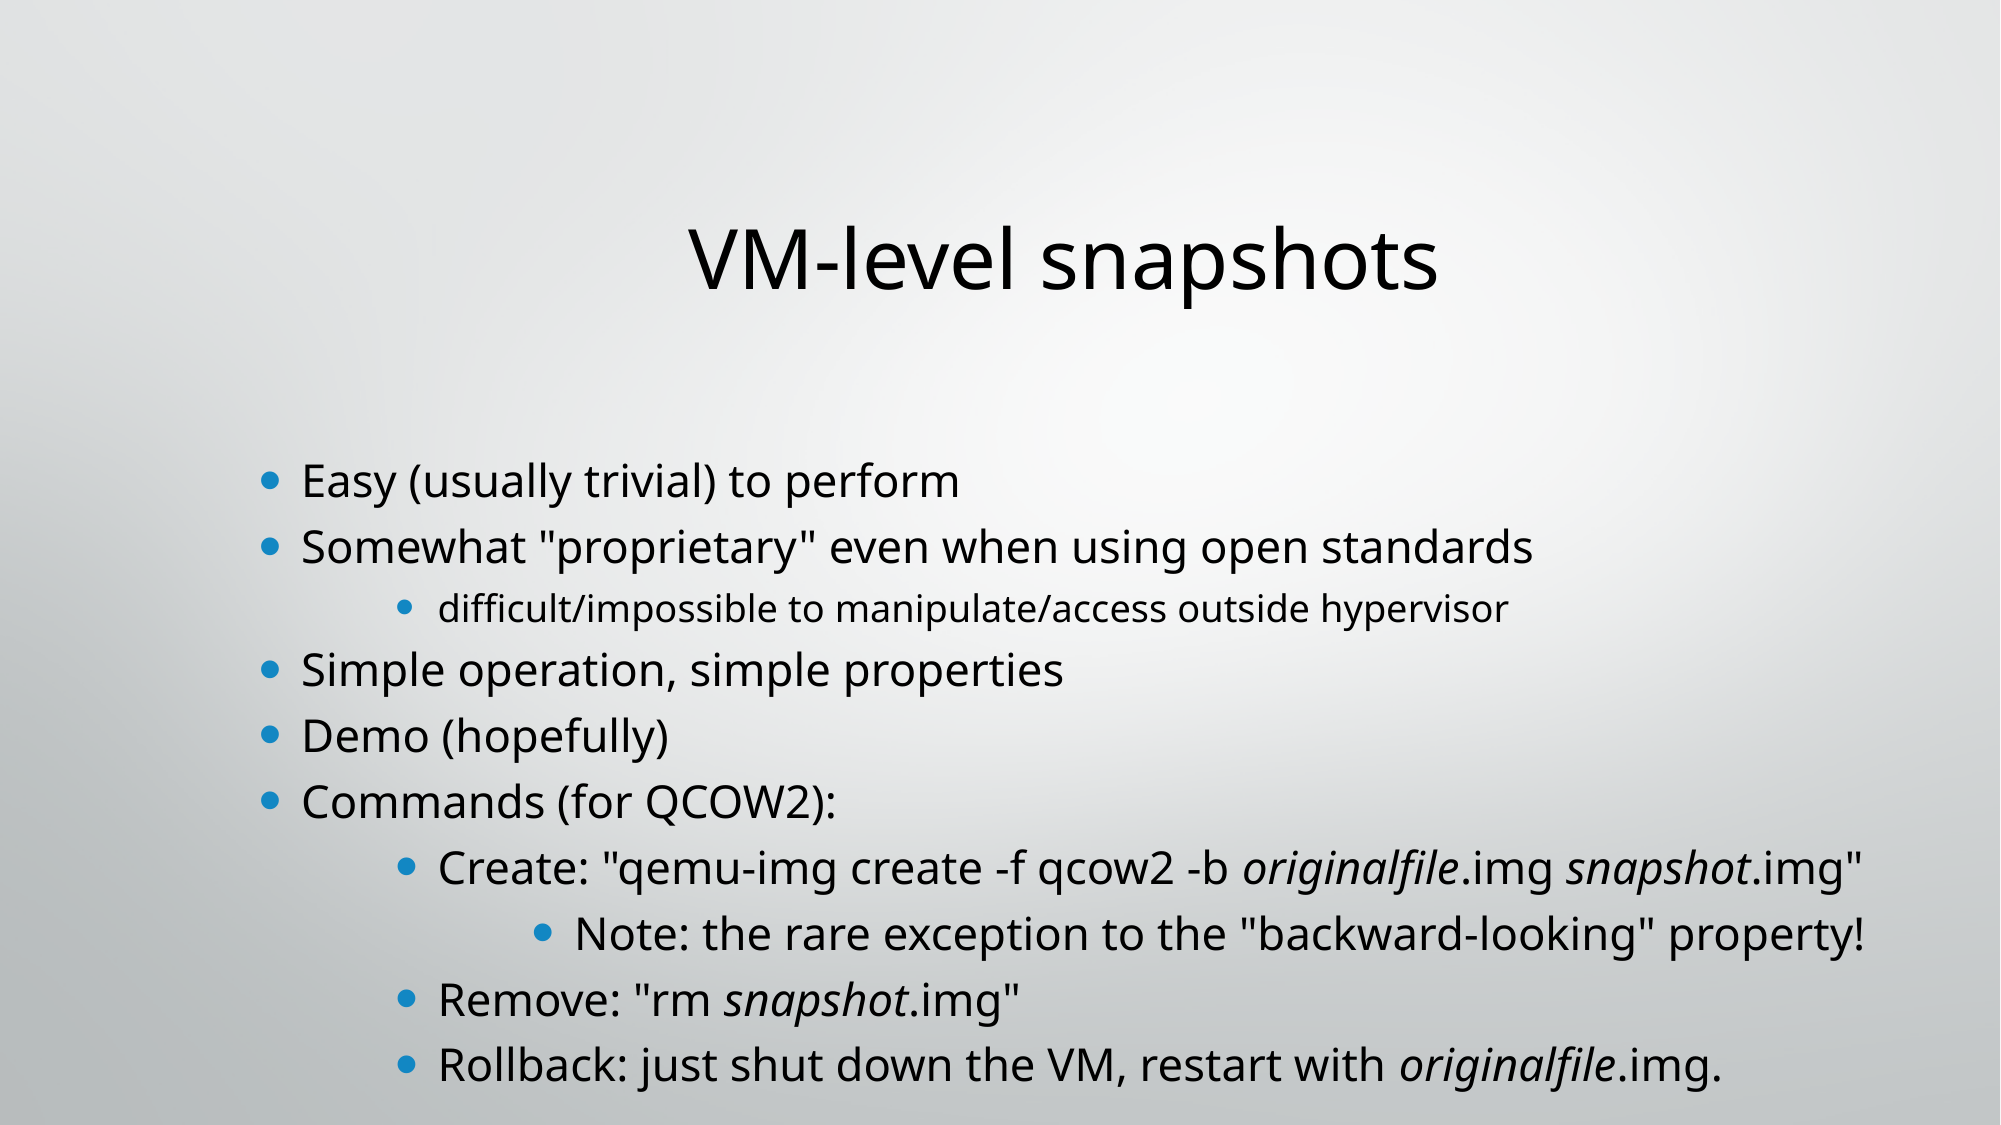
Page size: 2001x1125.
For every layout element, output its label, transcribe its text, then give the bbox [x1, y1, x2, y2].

title VM-level snapshots [243, 112, 1887, 400]
list Easy (usually trivial) to perform Somewhat "proprietary" even when using open standards difficult/impossible to manipulate/access outside hypervisor Simple operation, simple properties Demo (hopefully) Commands (for QCOW2): Create: "qemu-img create -f qcow2 -b originalfile.img snapshot.img" Note: the rare exception to the "backward-looking" property! Remove: "rm snapshot.img" Rollback: just shut down the VM, restart with originalfile.img. [243, 437, 1887, 1106]
